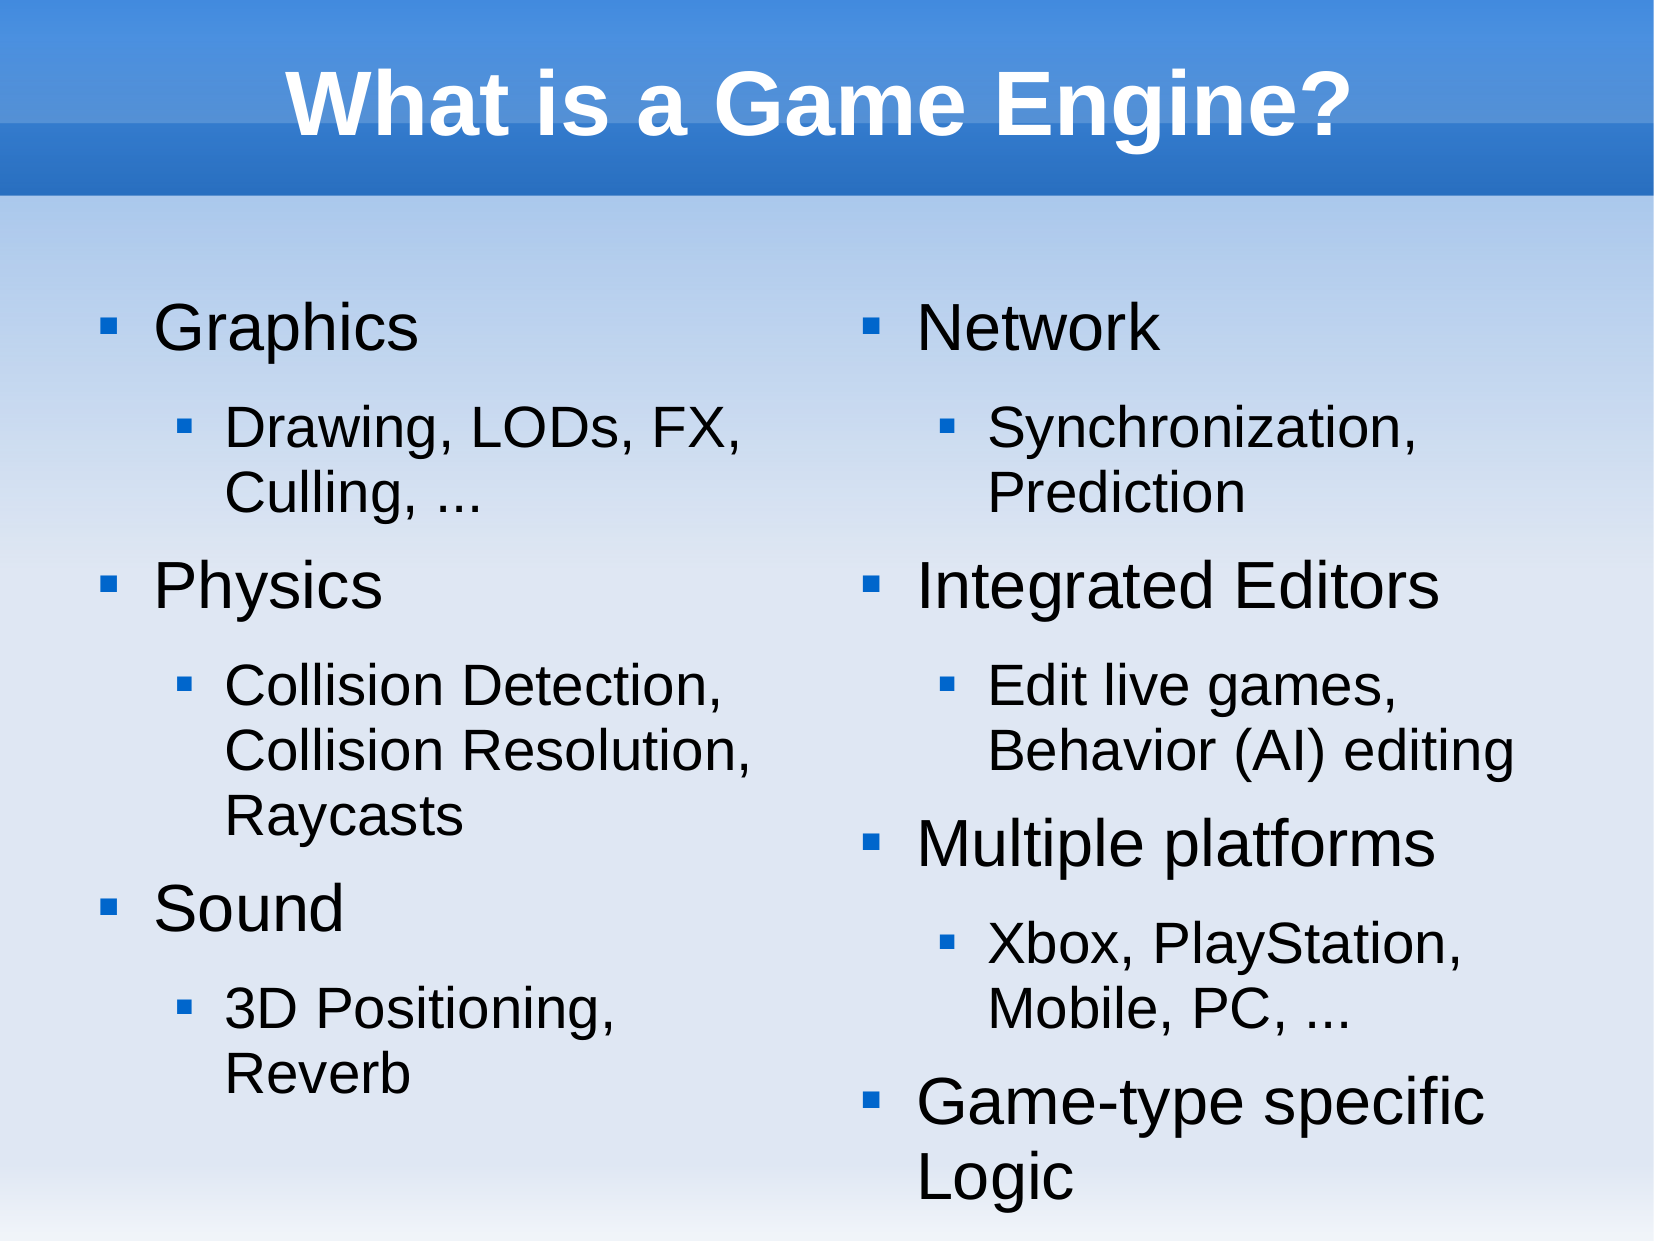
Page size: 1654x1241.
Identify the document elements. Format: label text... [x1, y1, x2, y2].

picture [0, 0, 1654, 1241]
title What is a Game Engine? [76, 0, 1565, 208]
list Network Synchronization, Prediction Integrated Editors Edit live games, Behavior (AI) editing Multiple platforms Xbox, PlayStation, Mobile, PC, ... Game-type specific Logic [845, 290, 1572, 1216]
list Graphics Drawing, LODs, FX, Culling, ... Physics Collision Detection, Collision Resolution, Raycasts Sound 3D Positioning, Reverb [82, 290, 809, 1109]
